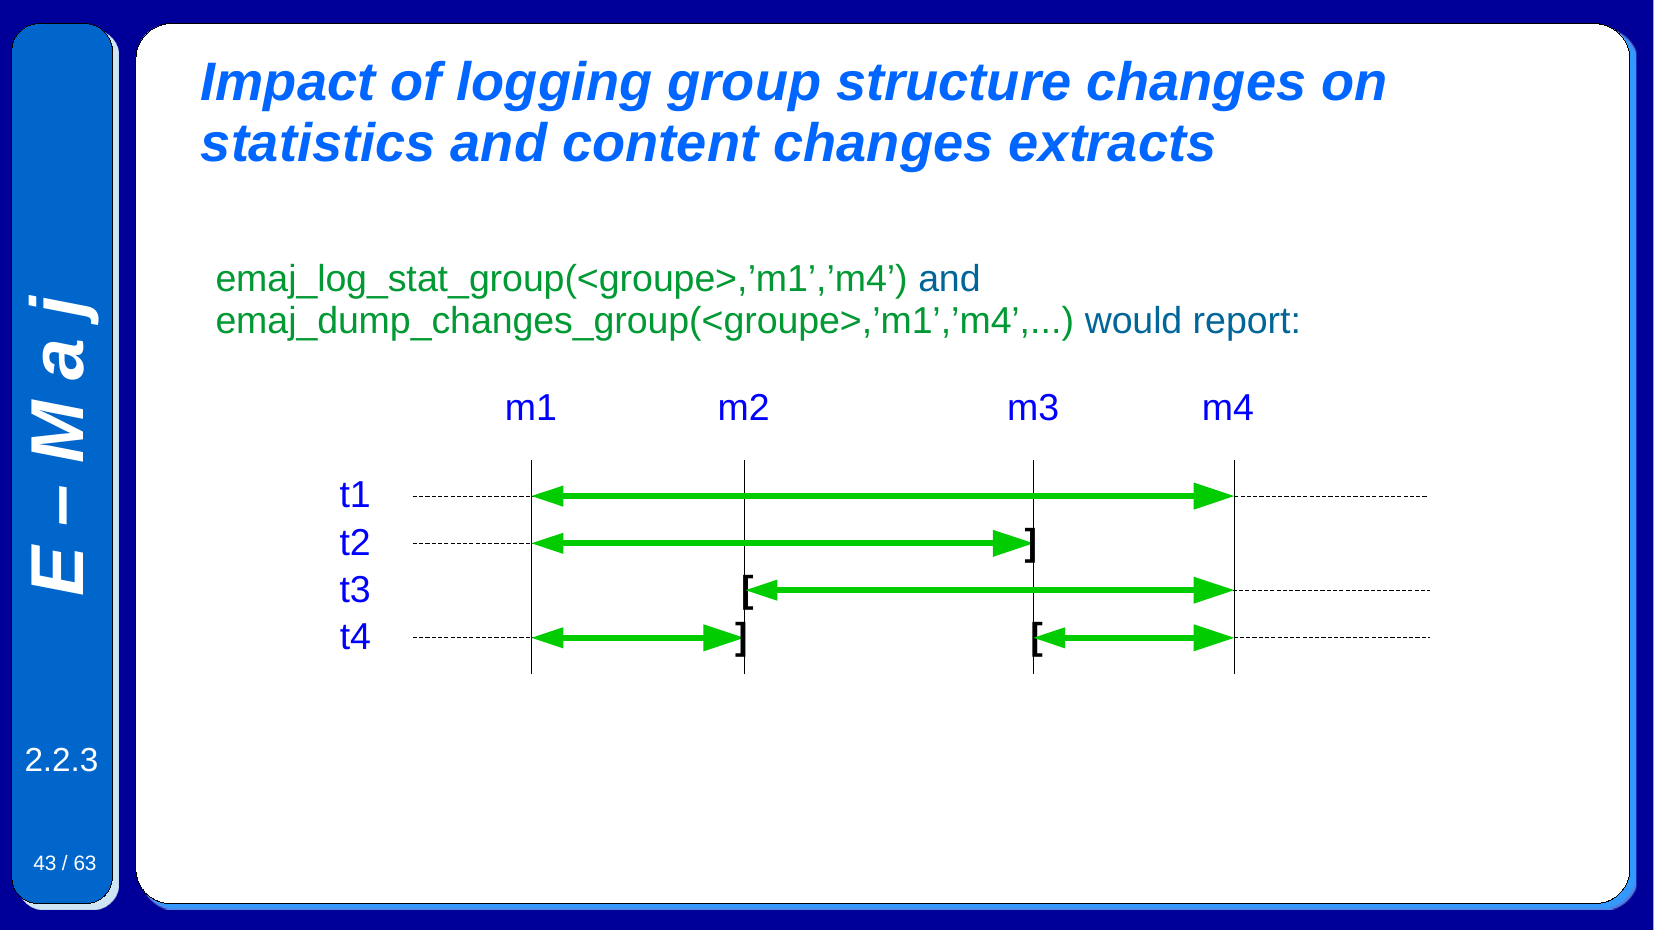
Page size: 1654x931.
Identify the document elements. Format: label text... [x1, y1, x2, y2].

text_box t2 [324, 513, 386, 561]
text_box t3 [324, 561, 386, 608]
text_box emaj_log_stat_group(<groupe>,’m1’,’m4’) and emaj_dump_changes_group(<groupe>,’m1’,’m4’,...) would report: [200, 250, 1319, 350]
text_box t1 [324, 466, 386, 513]
text_box m4 [1187, 379, 1269, 436]
title Impact of logging group structure changes on statistics and content changes extracts [200, 34, 1575, 191]
text_box t4 [324, 608, 386, 666]
text_box [ [1015, 608, 1058, 666]
text_box m1 [490, 379, 572, 436]
text_box m3 [992, 379, 1074, 436]
text_box ] [720, 608, 763, 666]
text_box ] [1009, 513, 1053, 571]
text_box [ [726, 561, 769, 618]
text_box m2 [702, 379, 785, 436]
